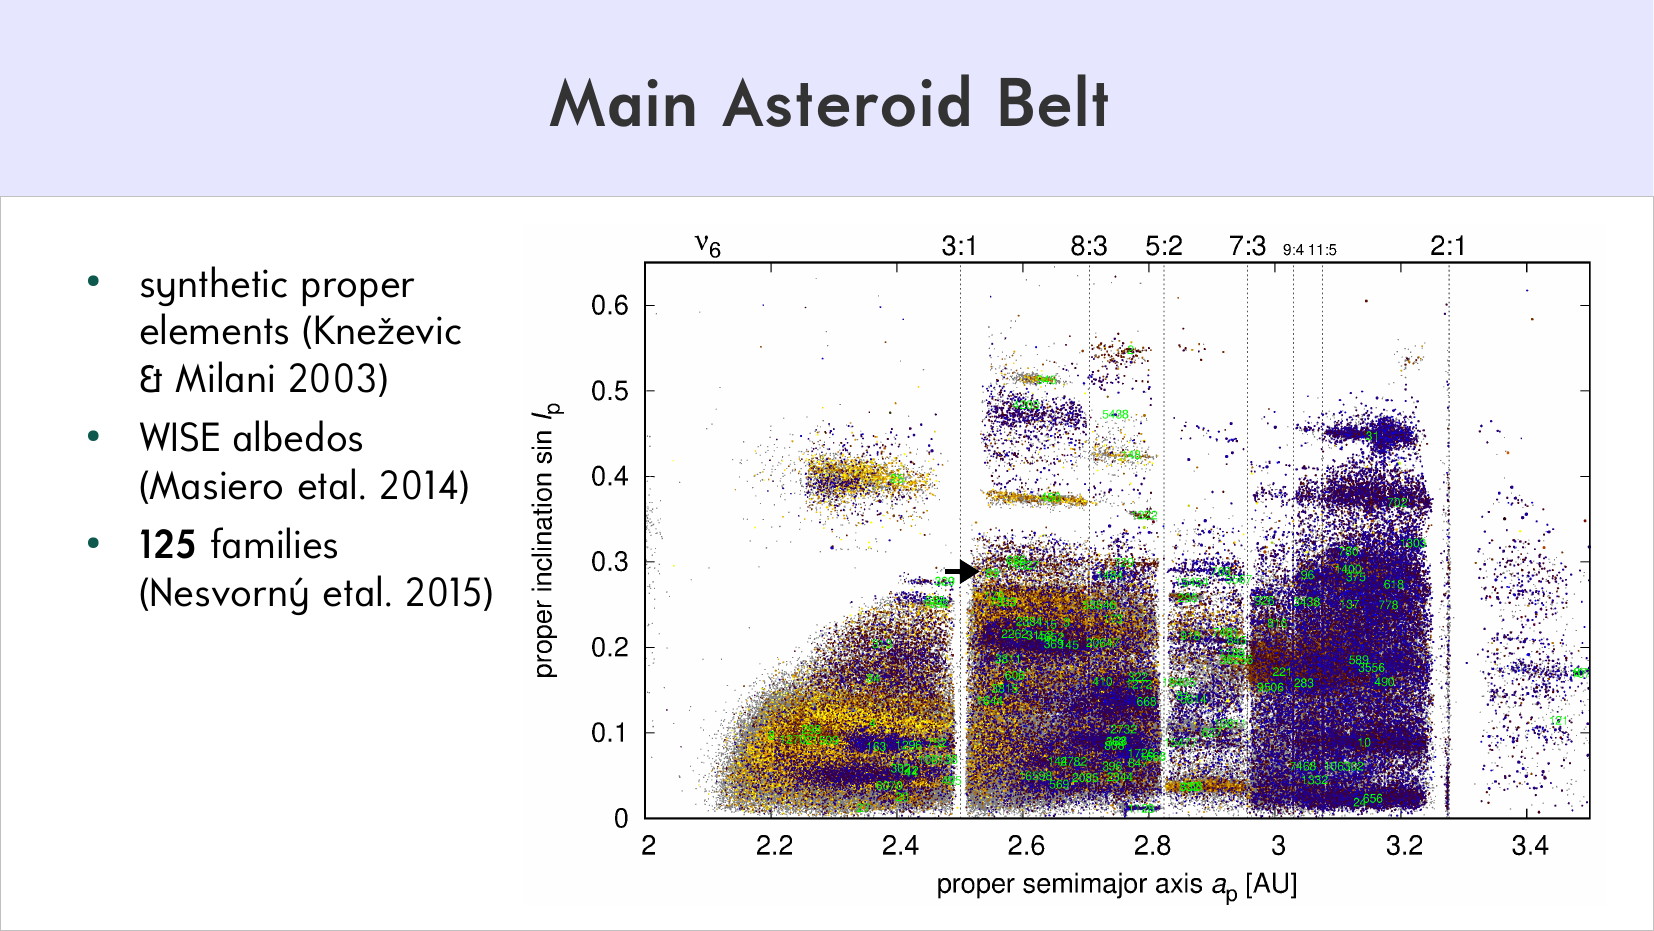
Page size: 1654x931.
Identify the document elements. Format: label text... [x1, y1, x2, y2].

picture [523, 224, 1606, 905]
list synthetic proper elements (Kneževic & Milani 2003) WISE albedos (Masiero etal. 2014) 125 families (Nesvorný etal. 2015) [68, 258, 500, 798]
title Main Asteroid Belt [124, 23, 1537, 179]
